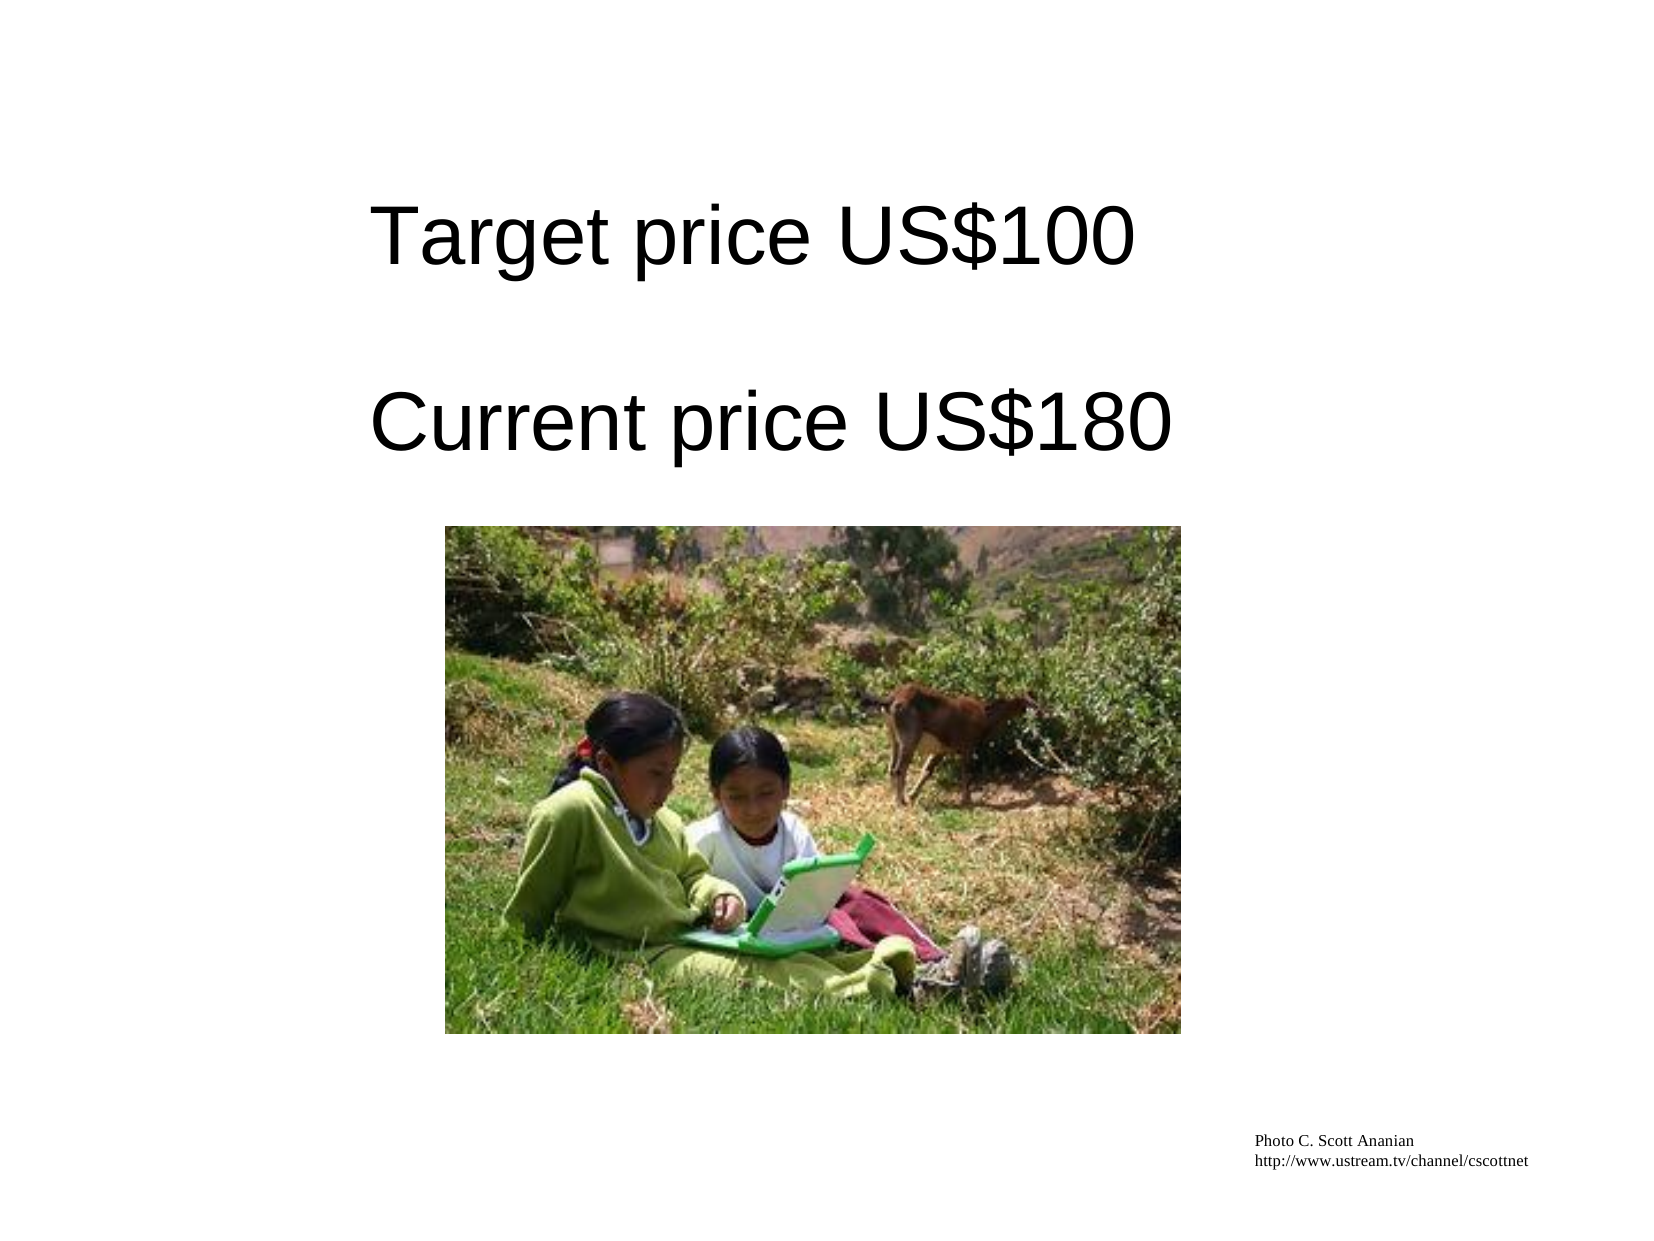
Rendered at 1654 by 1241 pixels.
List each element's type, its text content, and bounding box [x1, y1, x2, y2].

text_box Photo C. Scott Ananian http://www.ustream.tv/channel/cscottnet [1240, 1122, 1551, 1179]
text_box Target price US$100 Current price US$180 [354, 177, 1536, 471]
picture [445, 526, 1181, 1034]
